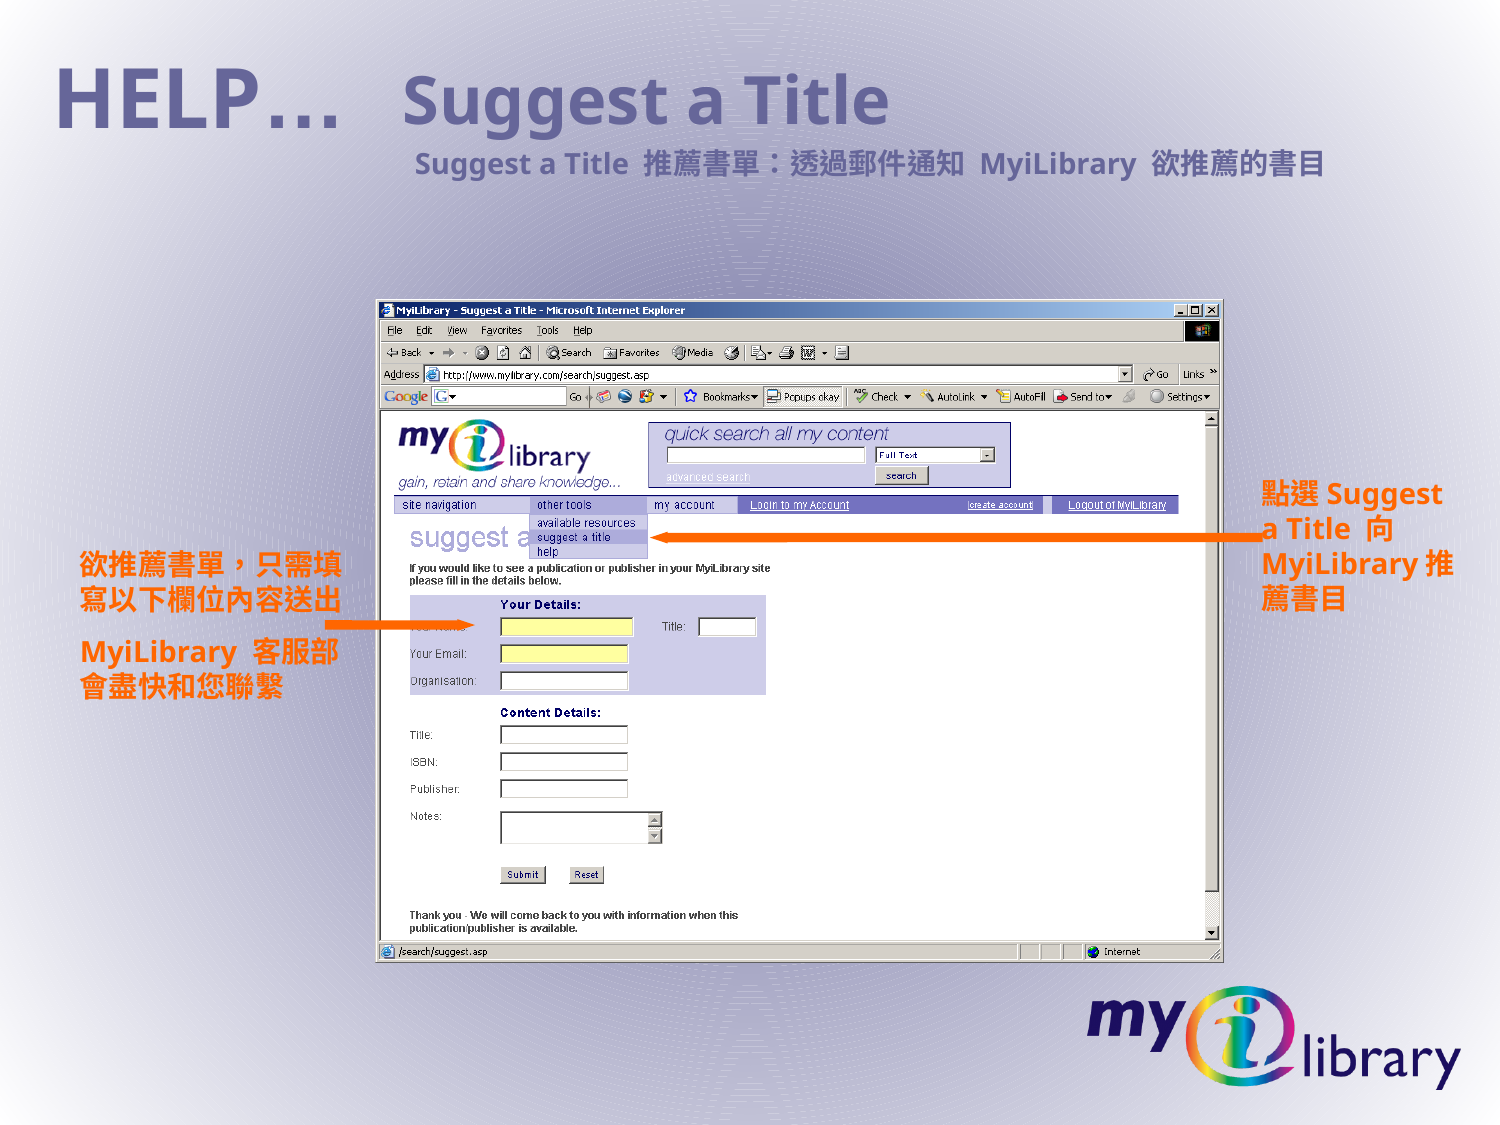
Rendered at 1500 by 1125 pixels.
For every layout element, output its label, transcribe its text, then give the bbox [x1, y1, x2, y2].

picture [375, 299, 1224, 964]
text_box 欲推薦書單，只需填寫以下欄位內容送出 MyiLibrary 客服部會盡快和您聯繫 [64, 538, 365, 711]
text_box 點選Suggest a Title 向MyiLibrary推薦書目 [1246, 467, 1471, 623]
text_box Suggest a Title [387, 50, 926, 146]
text_box Suggest a Title 推薦書單：透過郵件通知 MyiLibrary 欲推薦的書目 [399, 137, 1463, 188]
